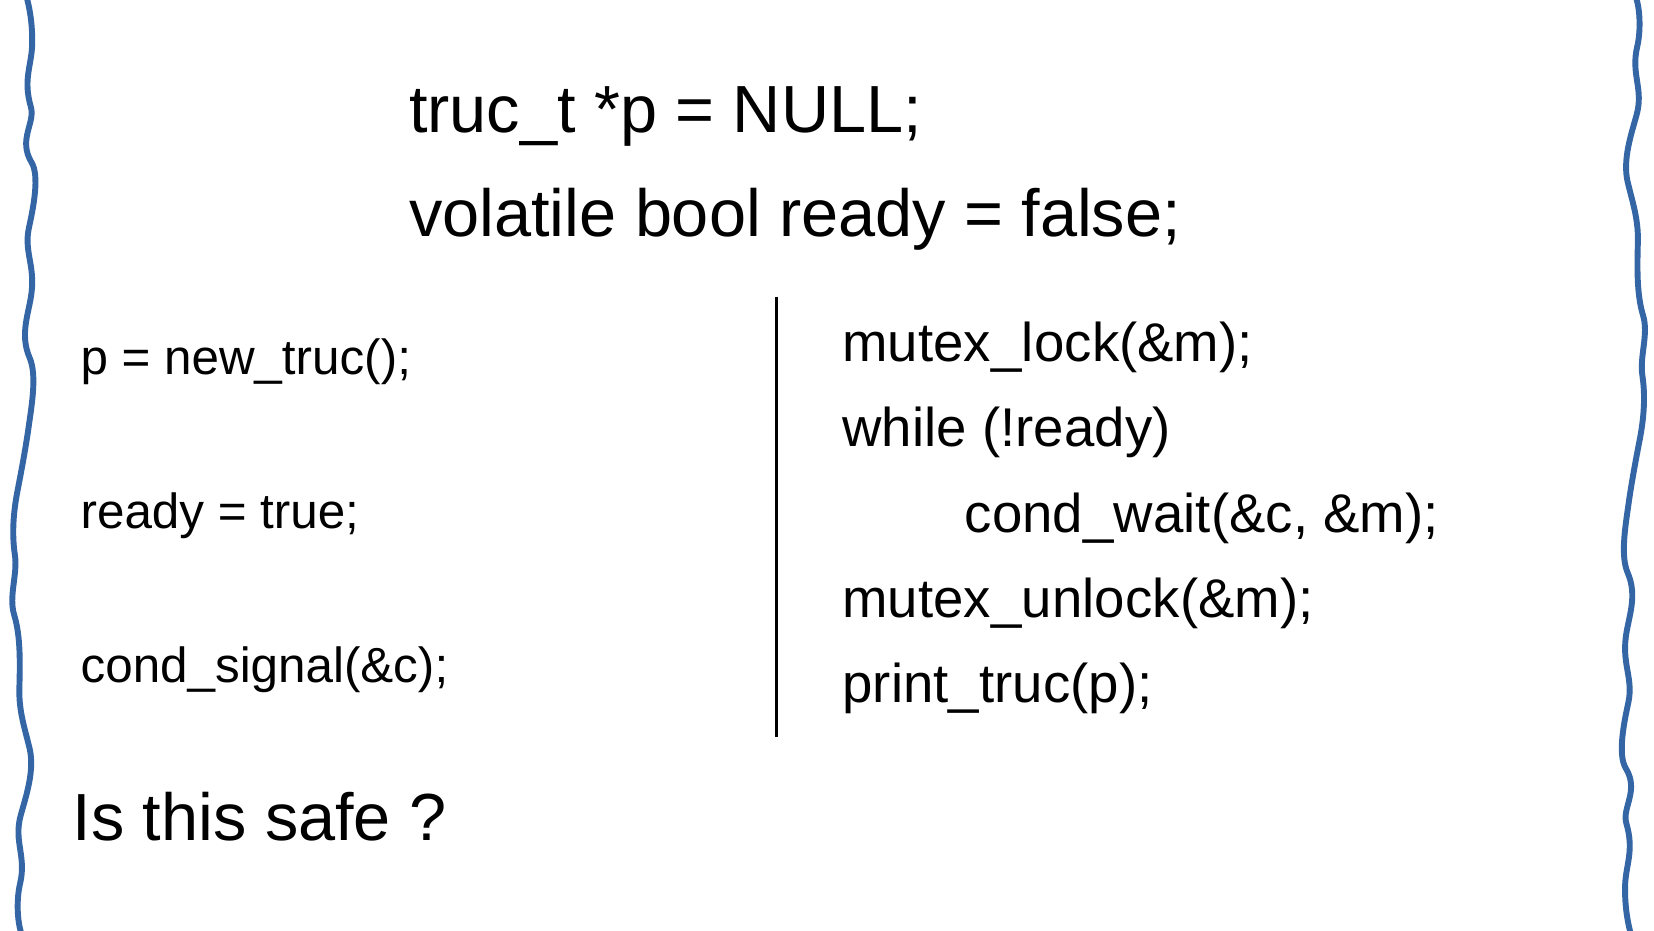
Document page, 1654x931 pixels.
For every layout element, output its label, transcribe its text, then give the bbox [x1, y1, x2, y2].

list mutex_lock(&m); while (!ready) cond_wait(&c, &m); mutex_unlock(&m); print_truc(p); [842, 312, 1576, 719]
list Is this safe ? [72, 780, 1579, 882]
list truc_t *p = NULL; volatile bool ready = false; [409, 71, 1346, 319]
list p = new_truc(); ready = true; cond_signal(&c); [80, 176, 807, 772]
